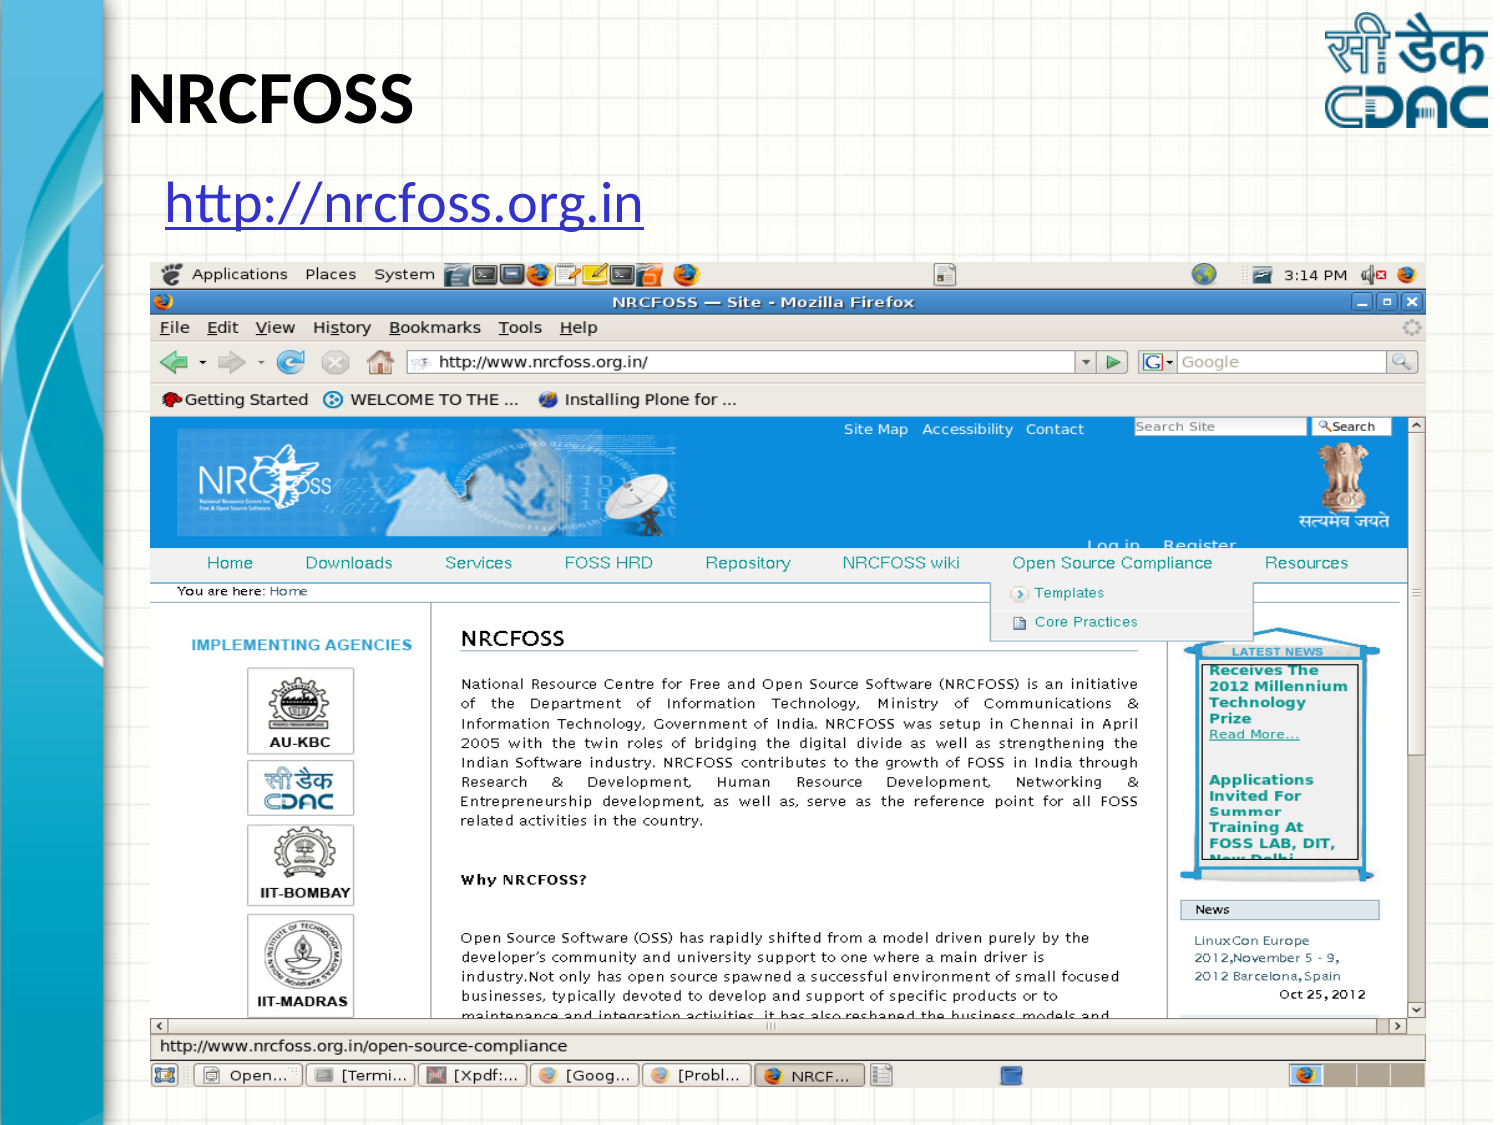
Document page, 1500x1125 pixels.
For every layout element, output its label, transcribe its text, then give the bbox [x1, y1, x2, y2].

text_box NRCFOSS [112, 0, 1463, 188]
text_box http://nrcfoss.org.in [150, 172, 901, 242]
picture [0, 0, 1493, 1125]
